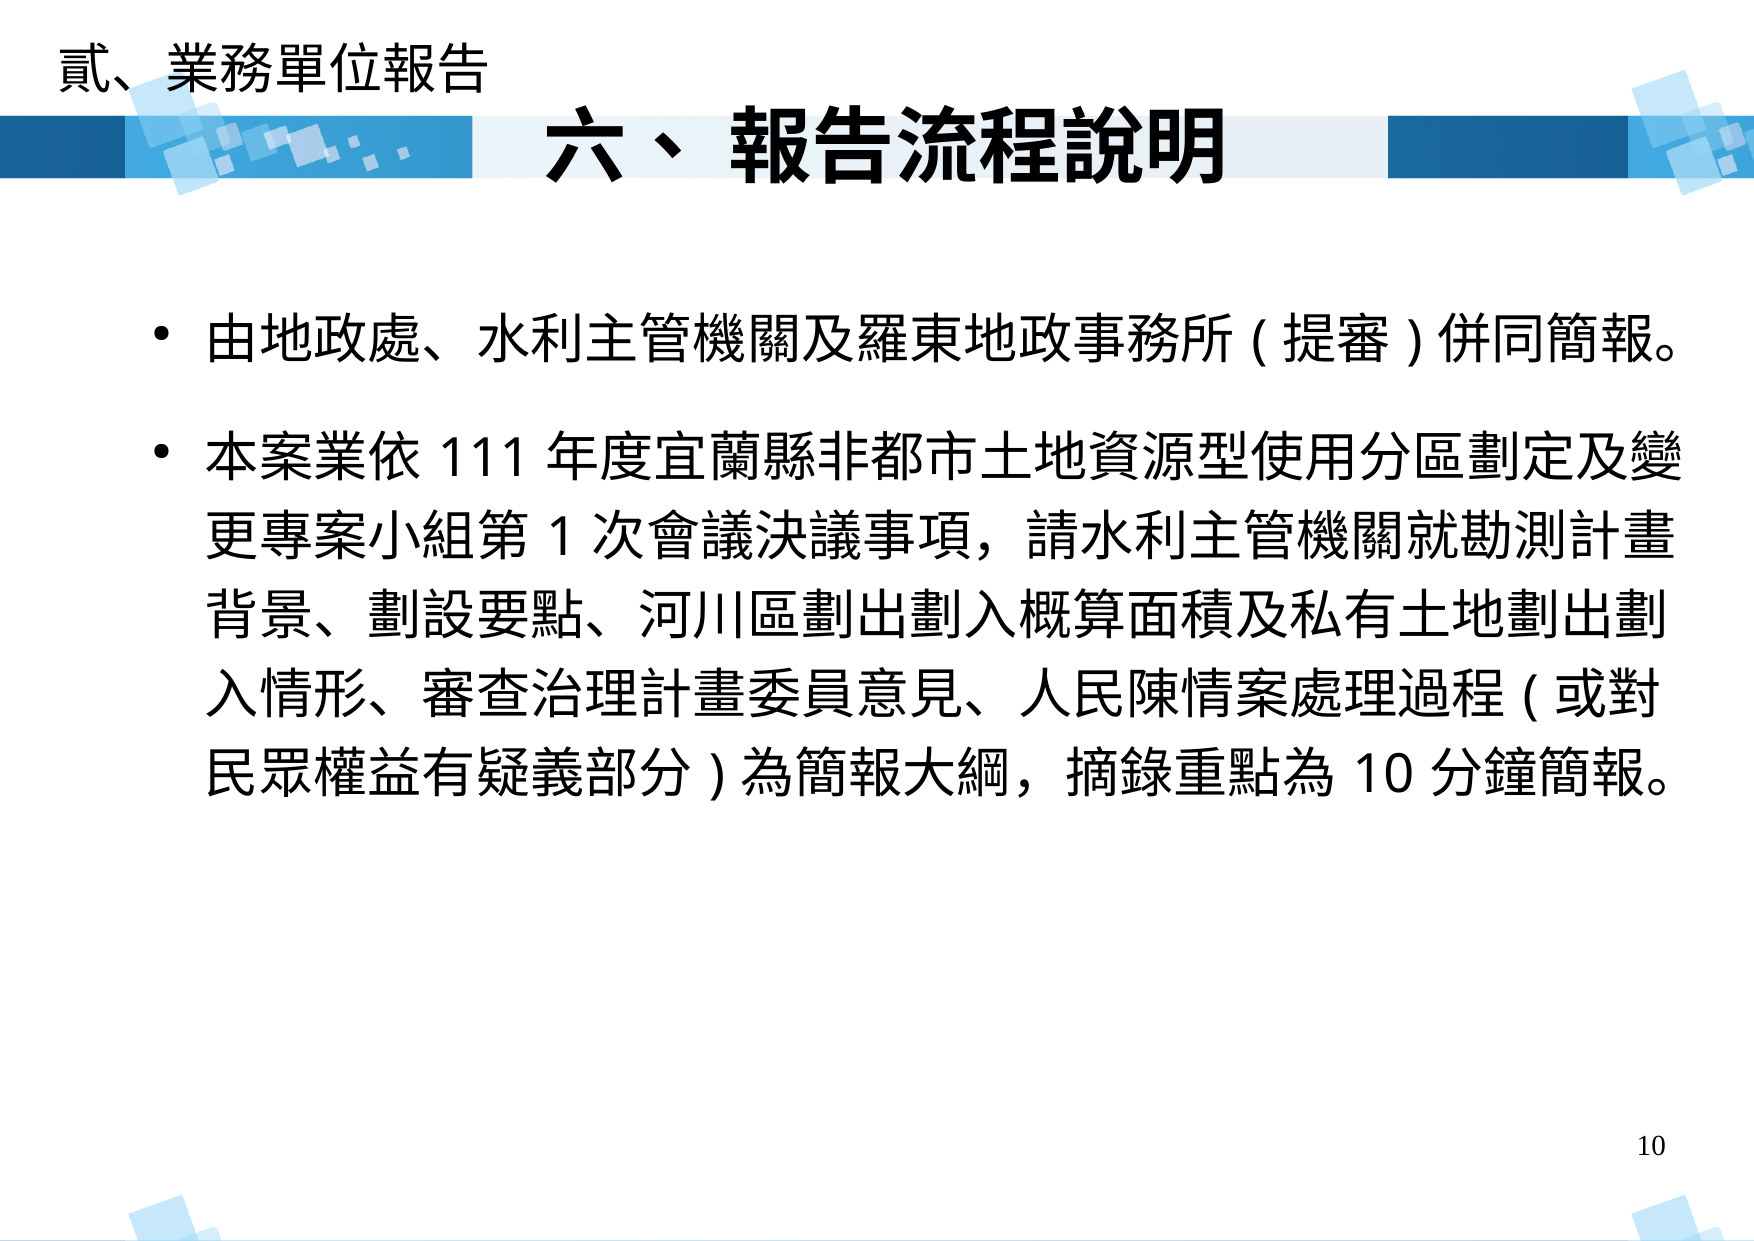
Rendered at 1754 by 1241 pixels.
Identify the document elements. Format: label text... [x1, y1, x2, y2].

text_box 貳、業務單位報告 [42, 17, 739, 144]
list 由地政處、水利主管機關及羅東地政事務所(提審)併同簡報。 本案業依111年度宜蘭縣非都市土地資源型使用分區劃定及變更專案小組第1次會議決議事項，請水利主管機關就勘測計畫背景、劃設要點、河川區劃出劃入概算面積及私有土地劃出劃入情形、審查治理計畫委員意見、人民陳情案處理過程(或對民眾權益有疑義部分)為簡報大綱，摘錄重點為10分鐘簡報。 [134, 295, 1713, 1015]
title 六、 報告流程說明 [472, 29, 1625, 252]
picture [0, 0, 1754, 1241]
